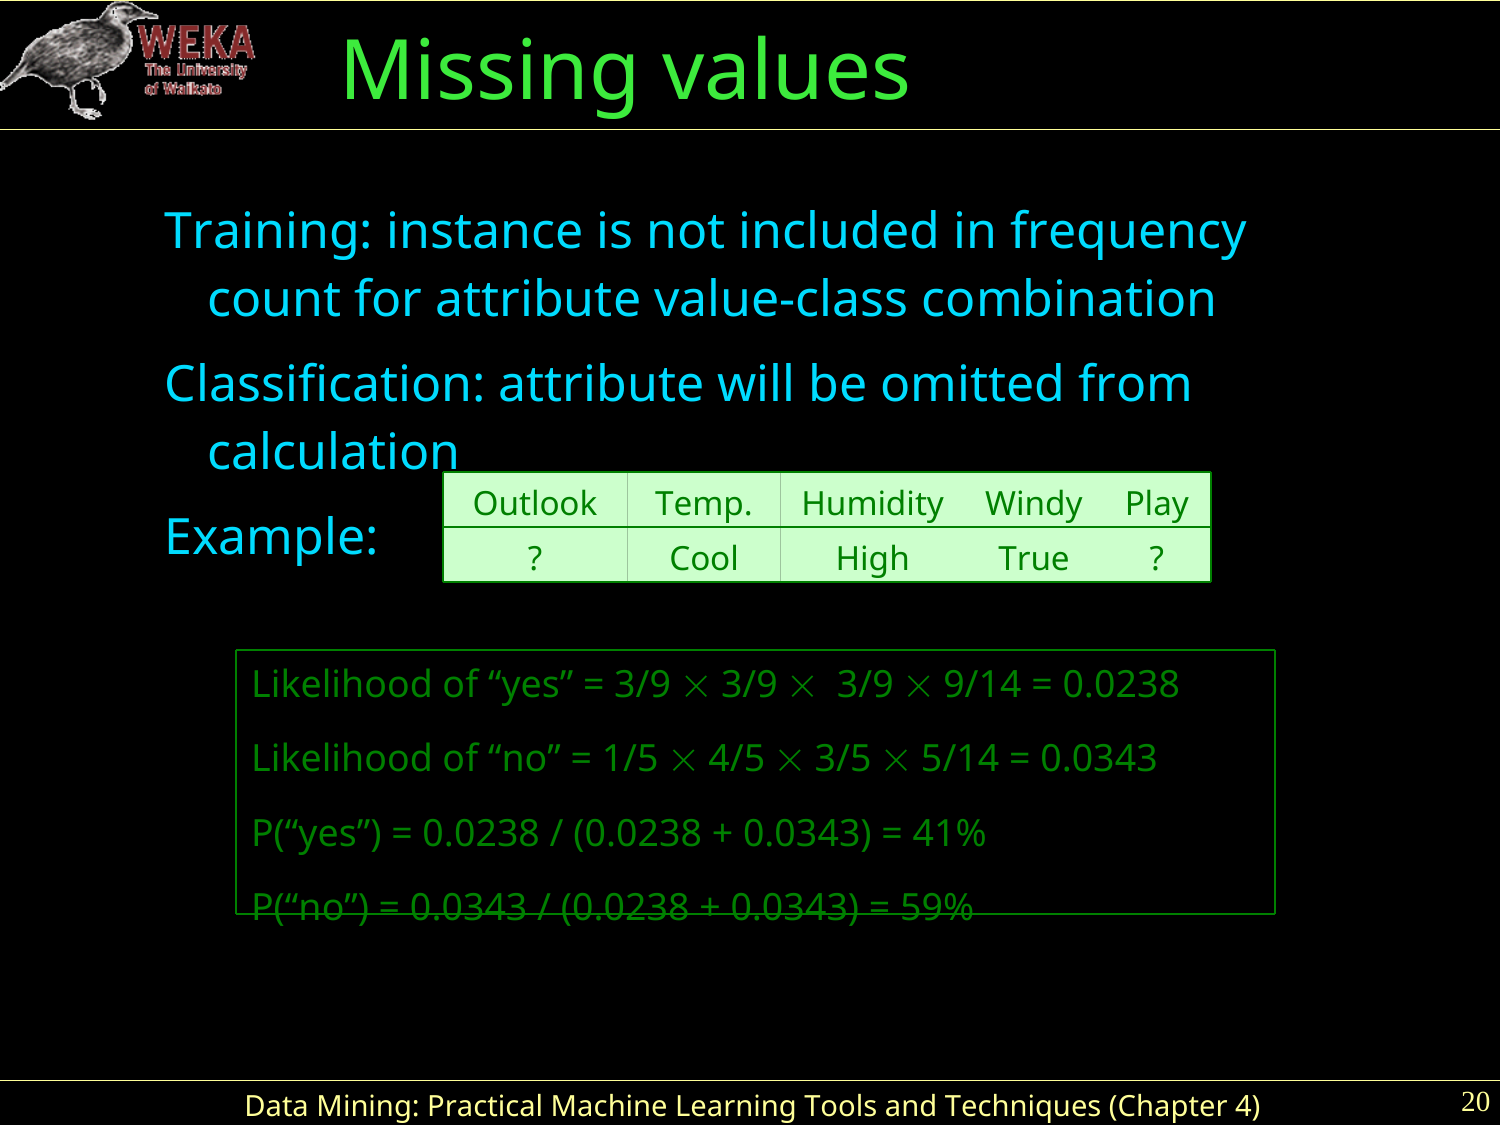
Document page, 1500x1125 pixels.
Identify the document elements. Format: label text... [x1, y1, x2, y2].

text_box Cool [628, 528, 781, 581]
text_box Outlook [444, 473, 628, 526]
text_box High [781, 528, 965, 581]
text_box ? [1104, 528, 1210, 581]
text_box Windy [965, 473, 1104, 526]
text_box ? [444, 528, 628, 581]
text_box Play [1104, 473, 1210, 526]
text_box Humidity [781, 473, 965, 526]
picture [0, 1, 266, 129]
title Missing values [324, 0, 1500, 148]
text_box Likelihood of “yes” = 3/9  3/9  3/9  9/14 = 0.0238 Likelihood of “no” = 1/5  4/5  3/5  5/14 = 0.0343 P(“yes”) = 0.0238 / (0.0238 + 0.0343) = 41% P(“no”) = 0.0343 / (0.0238 + 0.0343) = 59% [237, 651, 1274, 913]
text_box True [965, 528, 1104, 581]
text_box Training: instance is not included in frequency count for attribute value-class combination Classification: attribute will be omitted from calculation Example: [149, 187, 1388, 863]
text_box Temp. [628, 473, 781, 526]
